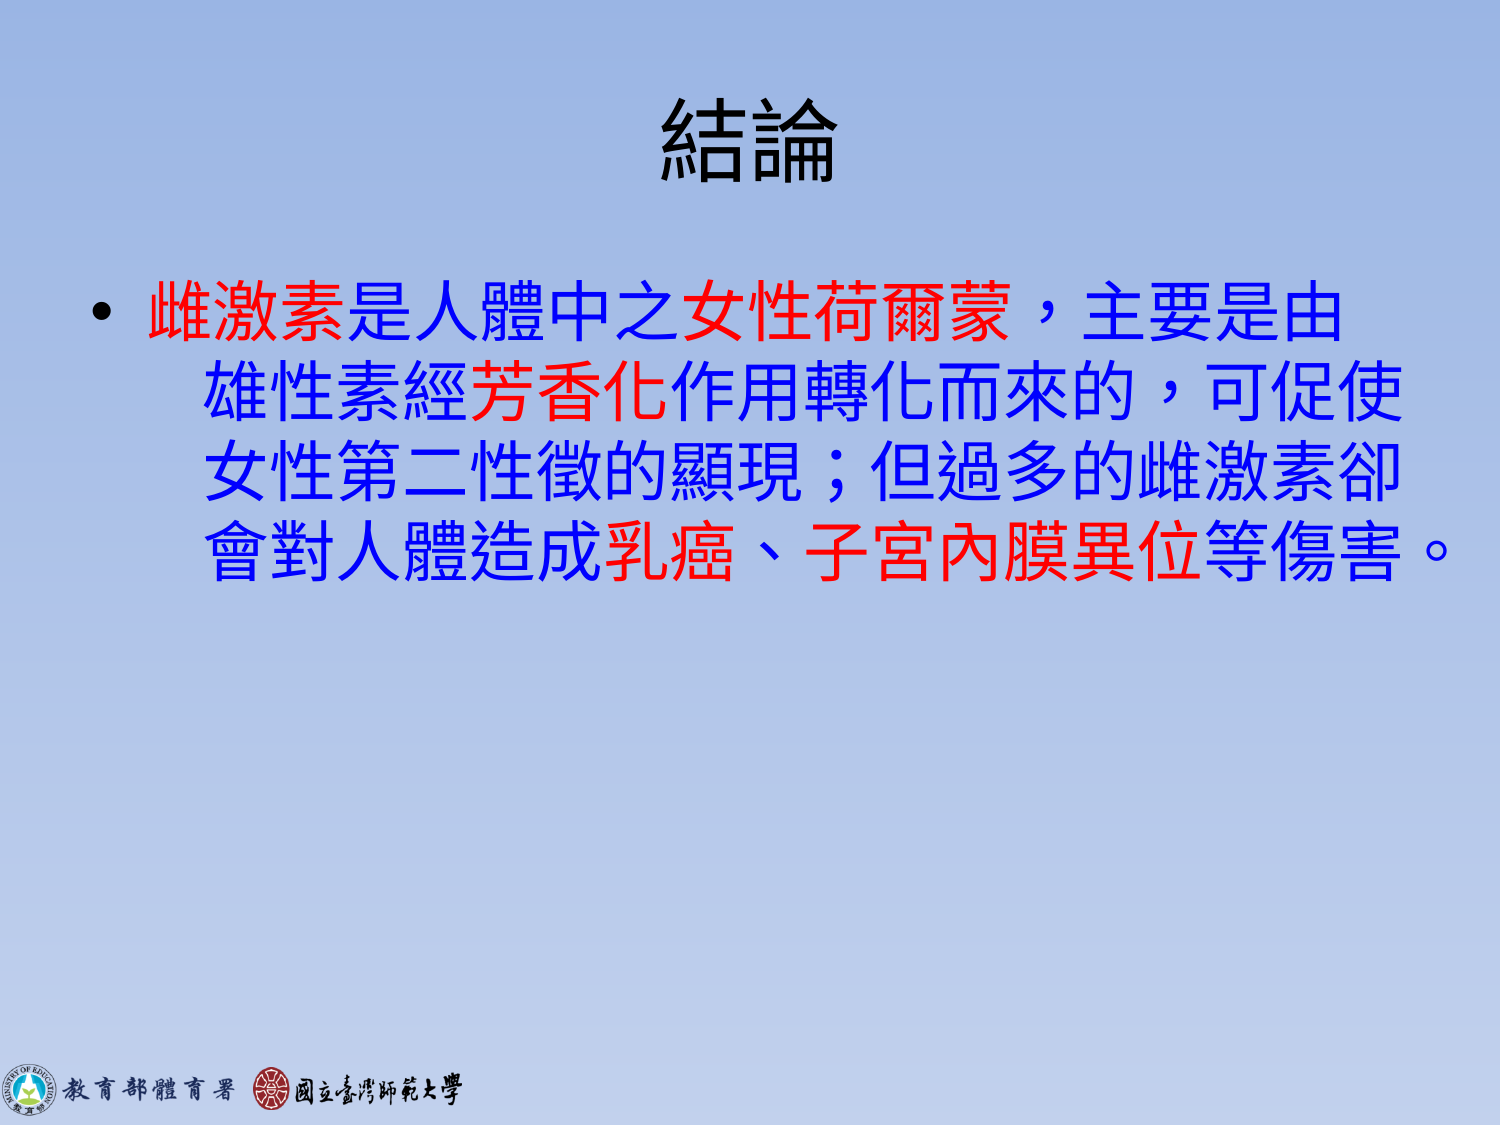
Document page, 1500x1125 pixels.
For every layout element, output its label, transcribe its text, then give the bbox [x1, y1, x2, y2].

list 雌激素是人體中之女性荷爾蒙，主要是由雄性素經芳香化作用轉化而來的，可促使女性第二性徵的顯現；但過多的雌激素卻會對人體造成乳癌、子宮內膜異位等傷害。 [75, 262, 1426, 1005]
title 結論 [75, 45, 1426, 233]
